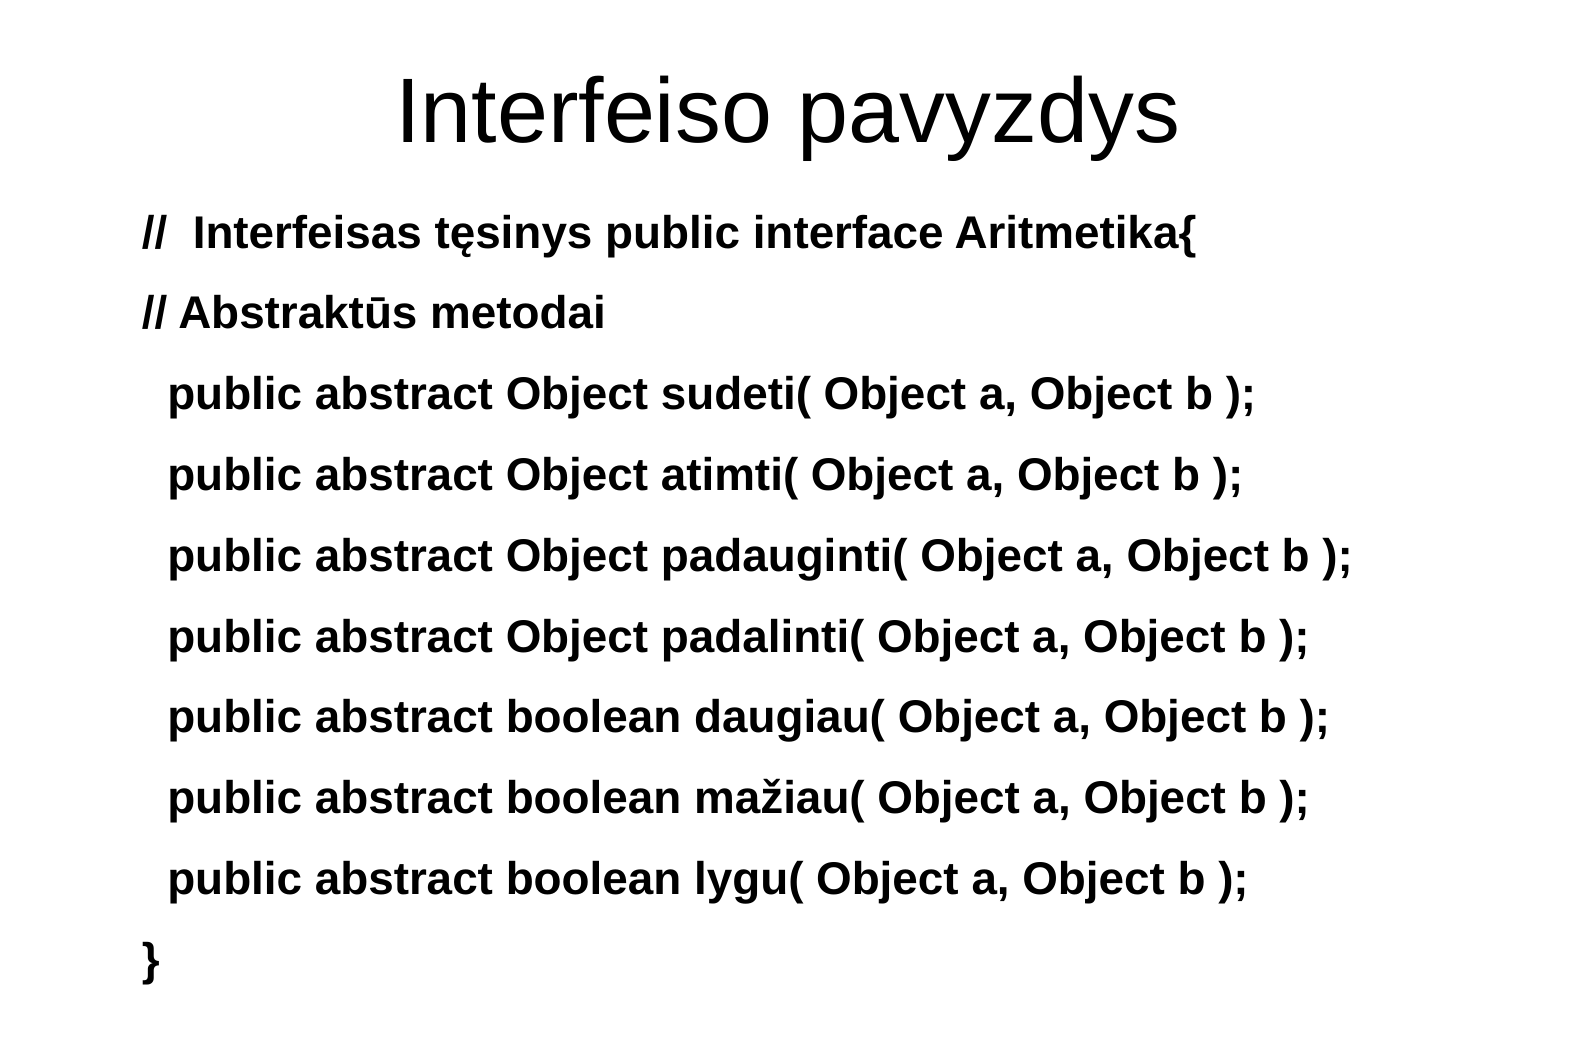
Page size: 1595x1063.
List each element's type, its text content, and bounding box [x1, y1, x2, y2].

title Interfeiso pavyzdys [70, 29, 1506, 193]
list // Interfeisas tęsinys public interface Aritmetika{ // Abstraktūs metodai public abstract Object sudeti( Object a, Object b ); public abstract Object atimti( Object a, Object b ); public abstract Object padauginti( Object a, Object b ); public abstract Object padalinti( Object a, Object b ); public abstract boolean daugiau( Object a, Object b ); public abstract boolean mažiau( Object a, Object b ); public abstract boolean lygu( Object a, Object b ); } [70, 206, 1506, 996]
